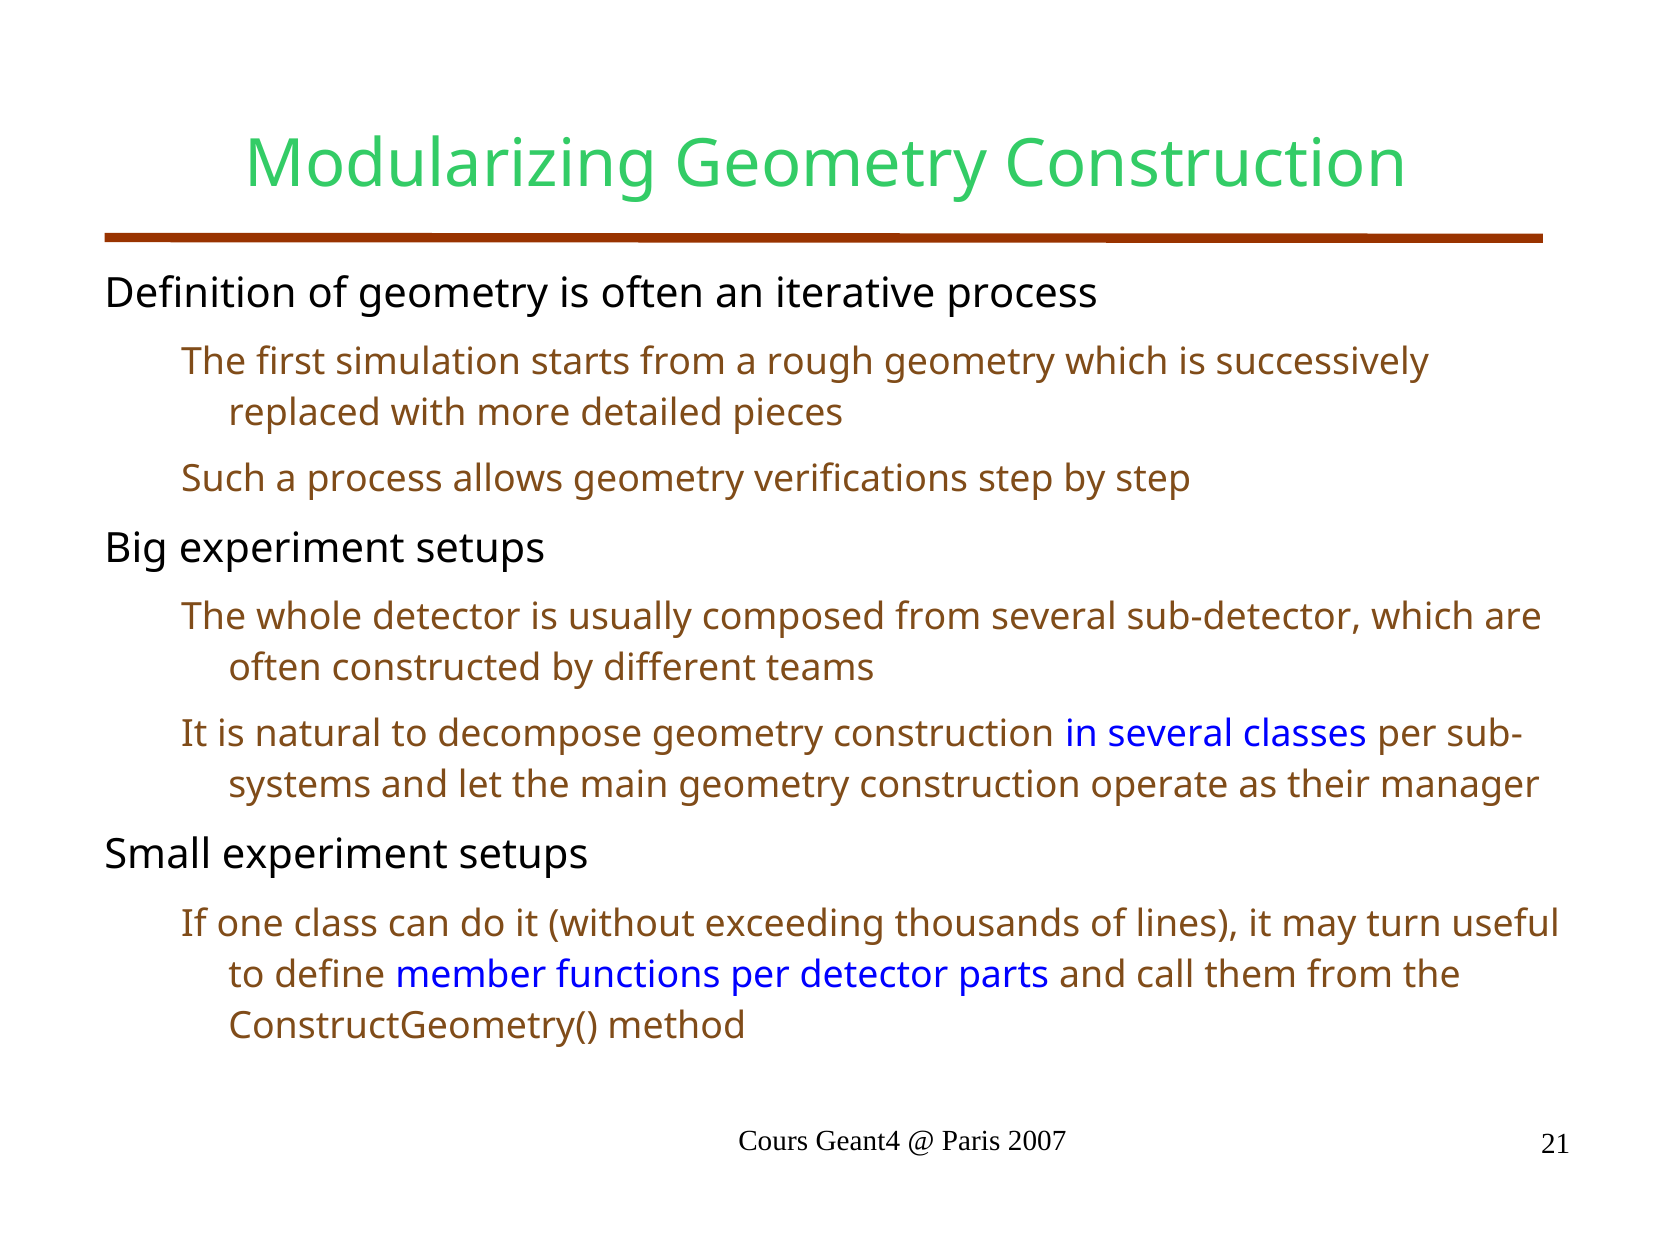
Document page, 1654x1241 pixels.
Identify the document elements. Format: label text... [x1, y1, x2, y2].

list Definition of geometry is often an iterative process The first simulation starts from a rough geometry which is successively replaced with more detailed pieces Such a process allows geometry verifications step by step Big experiment setups The whole detector is usually composed from several sub-detector, which are often constructed by different teams It is natural to decompose geometry construction in several classes per sub-systems and let the main geometry construction operate as their manager Small experiment setups If one class can do it (without exceeding thousands of lines), it may turn useful to define member functions per detector parts and call them from the ConstructGeometry() method [86, 262, 1576, 1067]
title Modularizing Geometry Construction [82, 56, 1571, 250]
